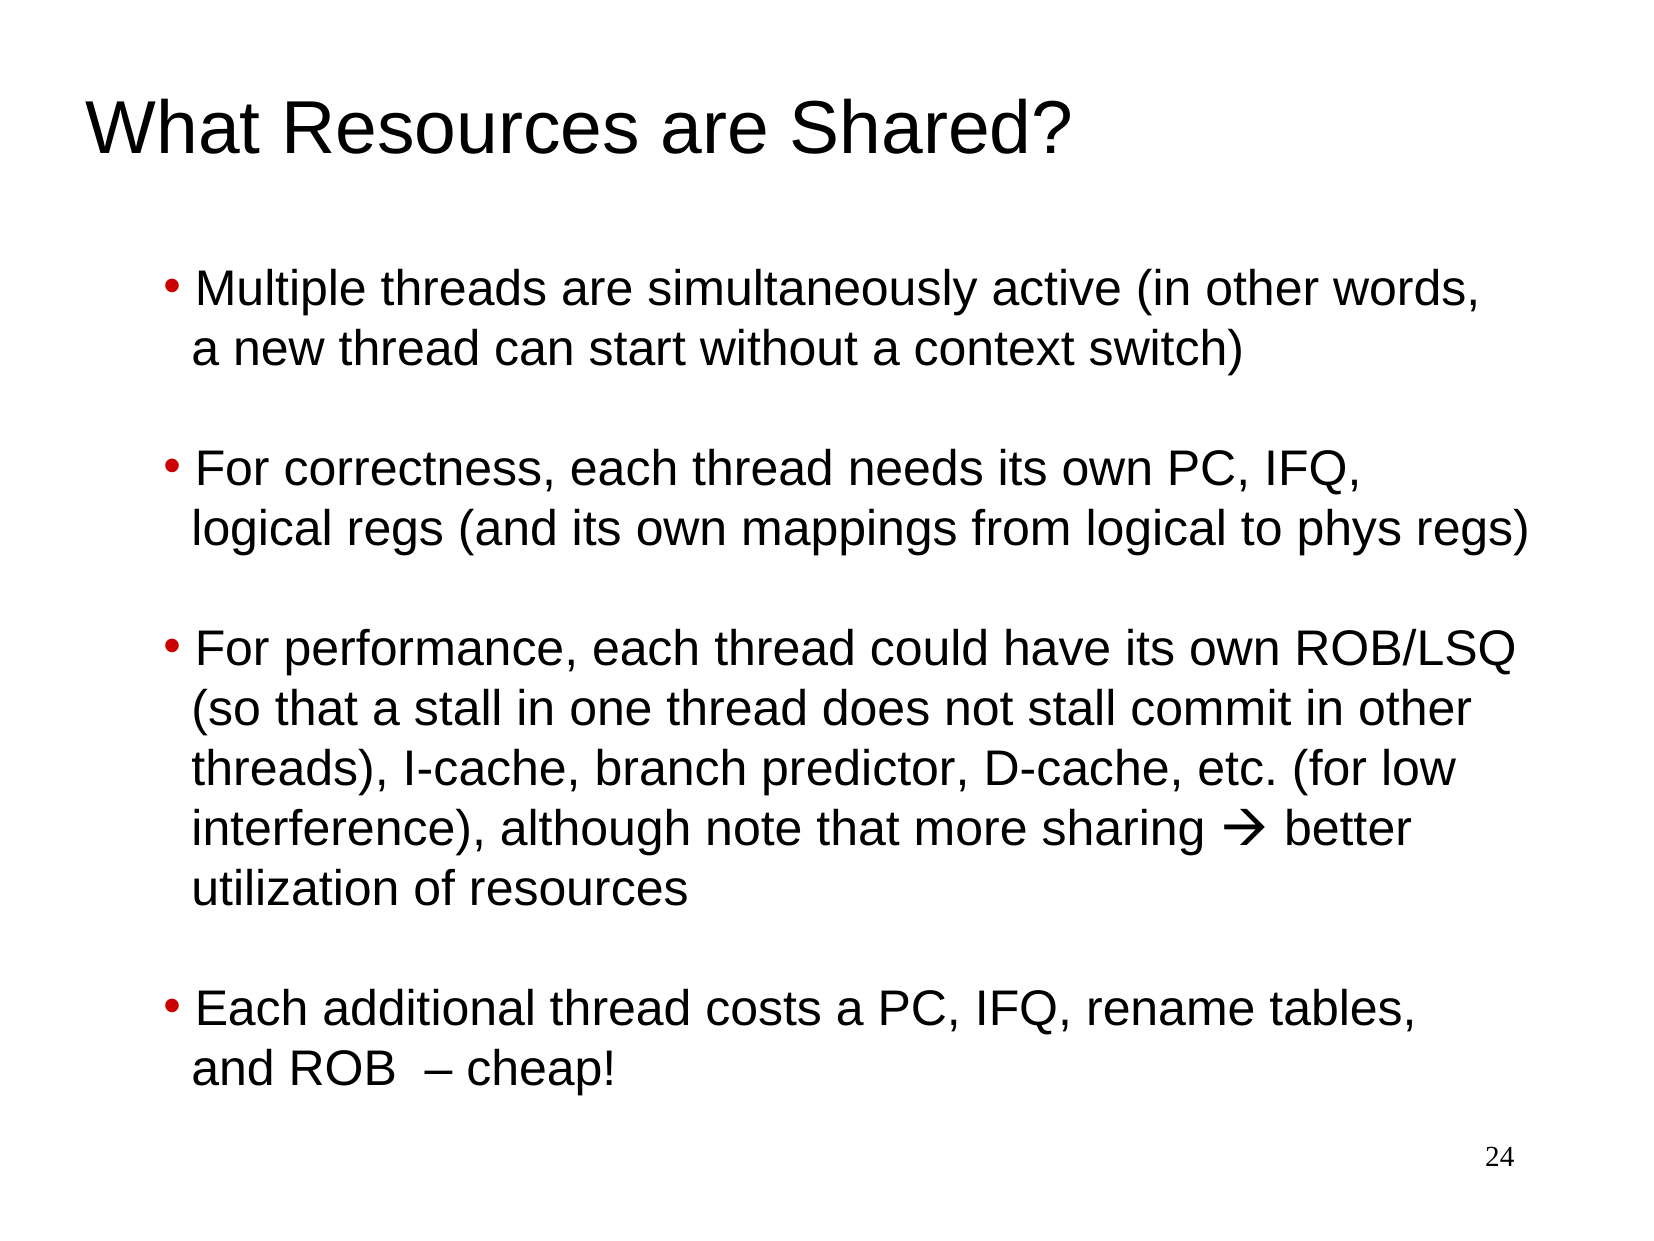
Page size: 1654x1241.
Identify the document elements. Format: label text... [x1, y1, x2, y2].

text_box <number> [1184, 1129, 1530, 1213]
text_box Multiple threads are simultaneously active (in other words, a new thread can start without a context switch) For correctness, each thread needs its own PC, IFQ, logical regs (and its own mappings from logical to phys regs) For performance, each thread could have its own ROB/LSQ (so that a stall in one thread does not stall commit in other threads), I-cache, branch predictor, D-cache, etc. (for low interference), although note that more sharing  better utilization of resources Each additional thread costs a PC, IFQ, rename tables, and ROB – cheap! [148, 247, 1546, 1104]
text_box What Resources are Shared? [70, 71, 1089, 177]
